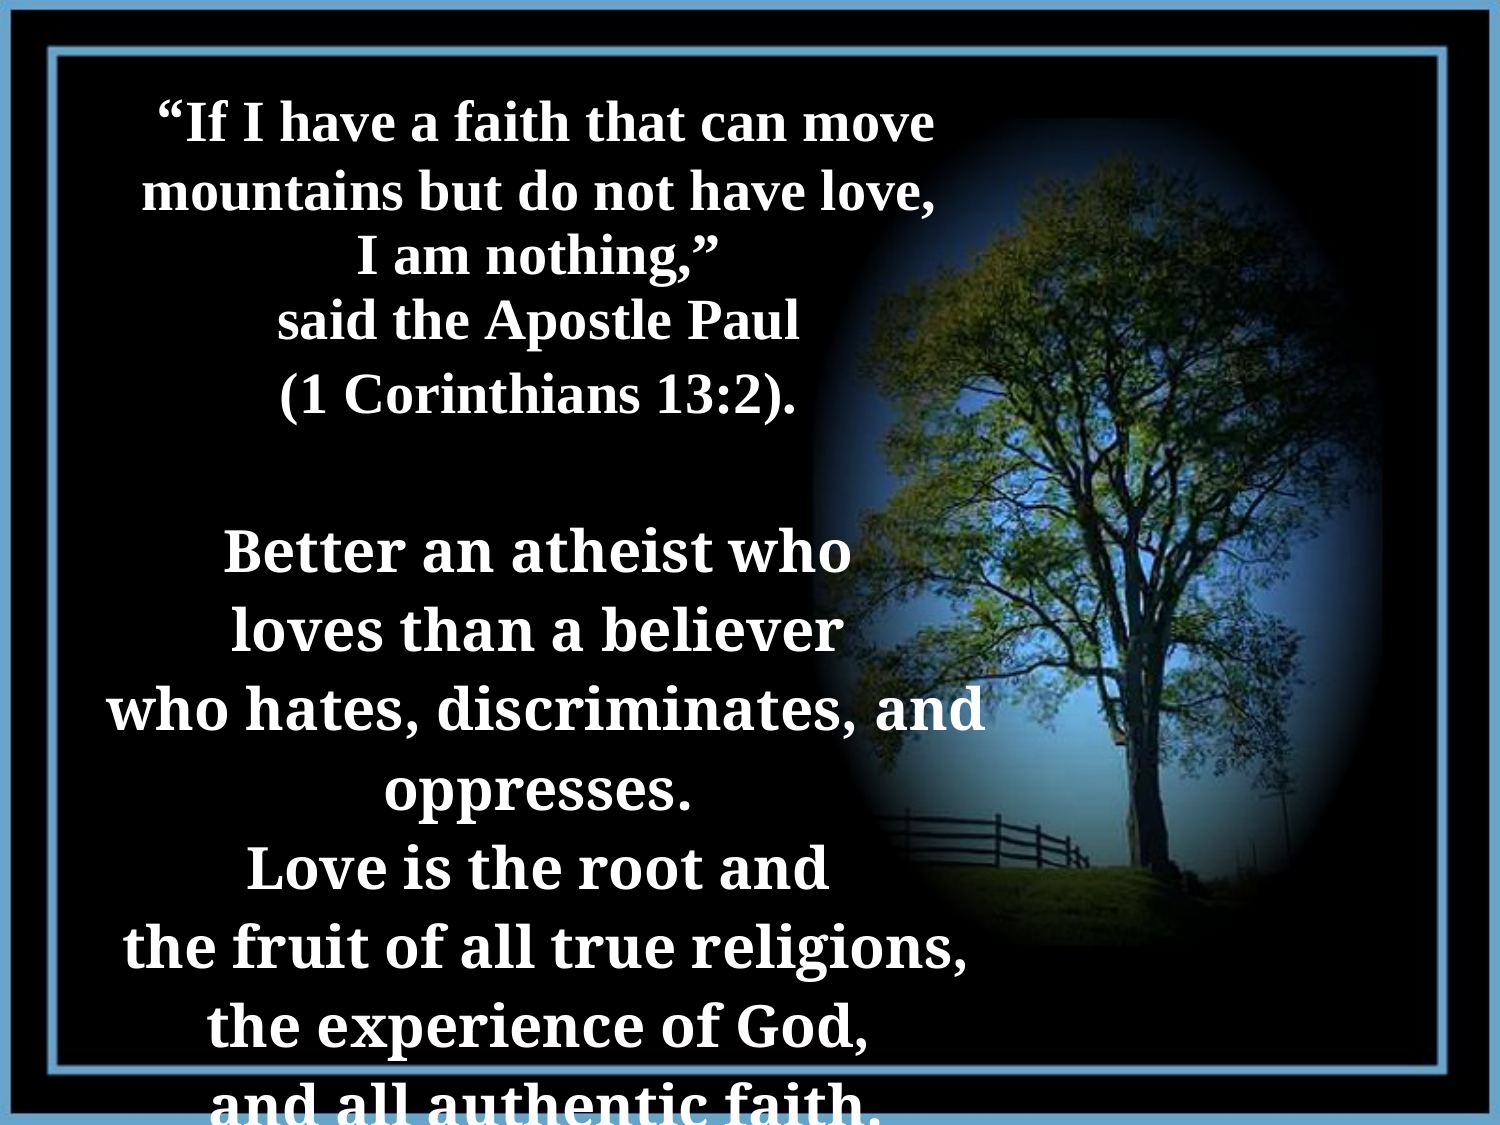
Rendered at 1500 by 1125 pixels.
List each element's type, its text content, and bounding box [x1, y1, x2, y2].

text_box “If I have a faith that can move mountains but do not have love, I am nothing,” said the Apostle Paul (1 Corinthians 13:2). Better an atheist who loves than a believer who hates, discriminates, and oppresses. Love is the root and the fruit of all true religions, the experience of God, and all authentic faith. [59, 71, 1034, 1125]
picture [0, 0, 1500, 1125]
